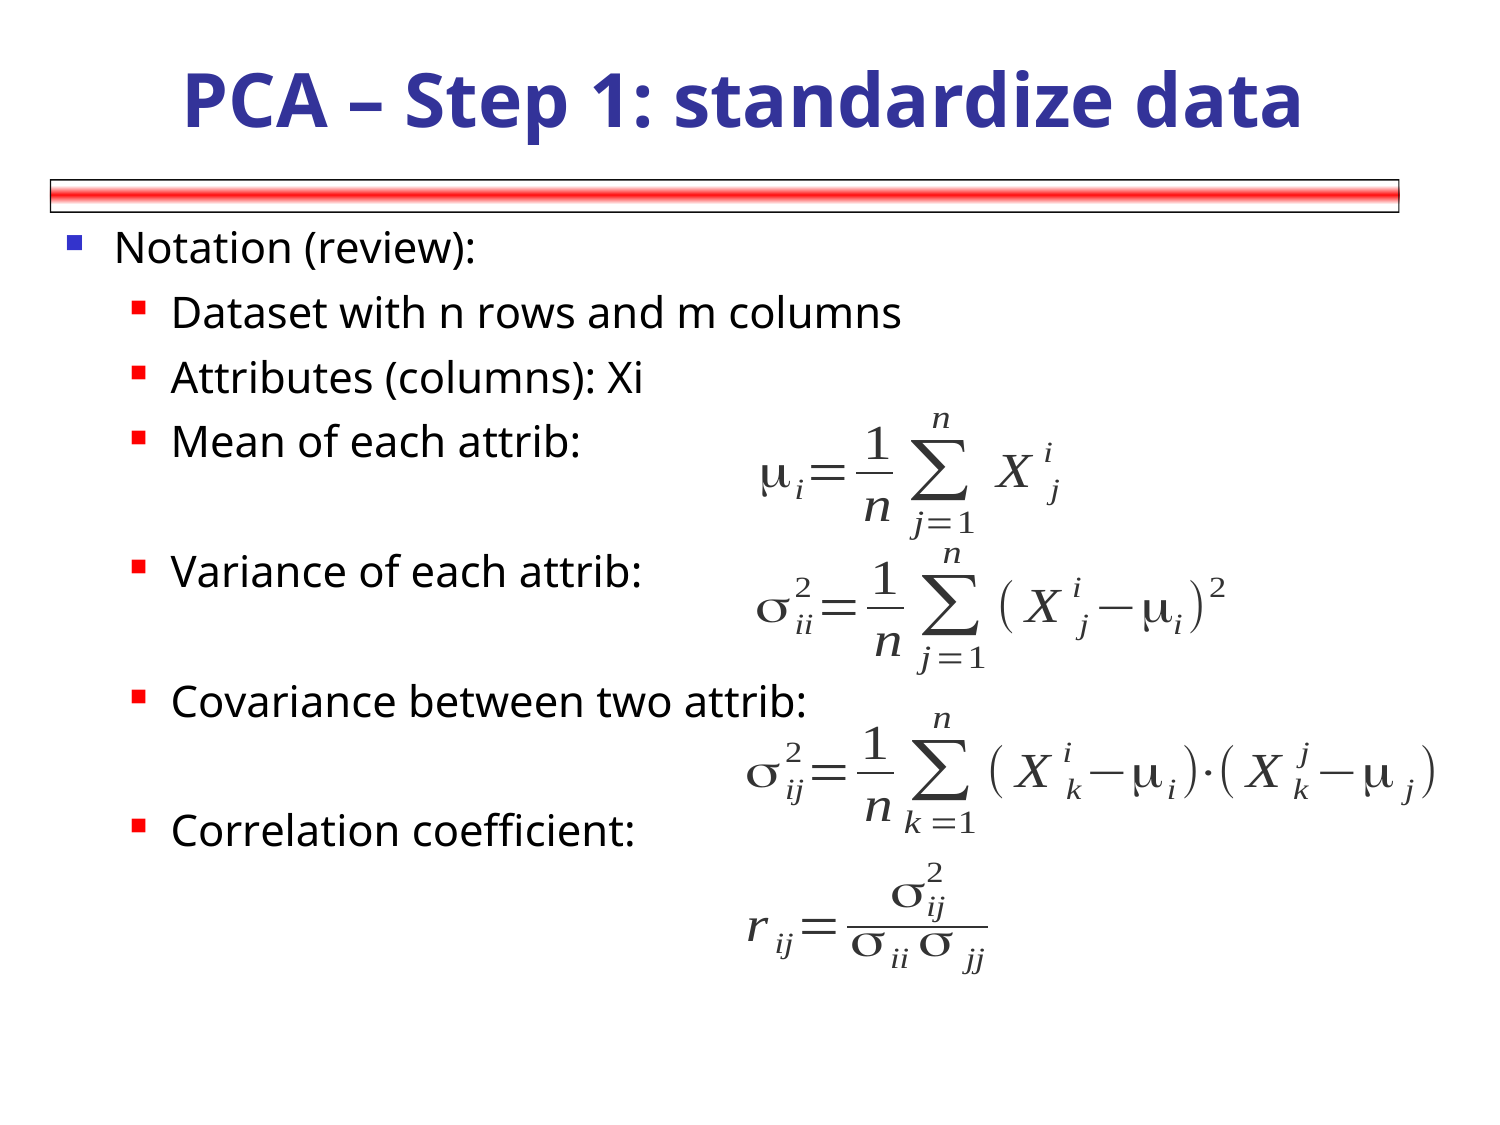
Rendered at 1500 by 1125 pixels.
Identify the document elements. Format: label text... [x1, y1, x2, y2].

chart [740, 401, 1246, 676]
chart [730, 701, 1456, 841]
list Notation (review): Dataset with n rows and m columns Attributes (columns): Xi Mean of each attrib: Variance of each attrib: Covariance between two attrib: Correlation coefficient: [49, 212, 1425, 865]
chart [731, 855, 1006, 976]
title PCA – Step 1: standardize data [24, 44, 1463, 150]
